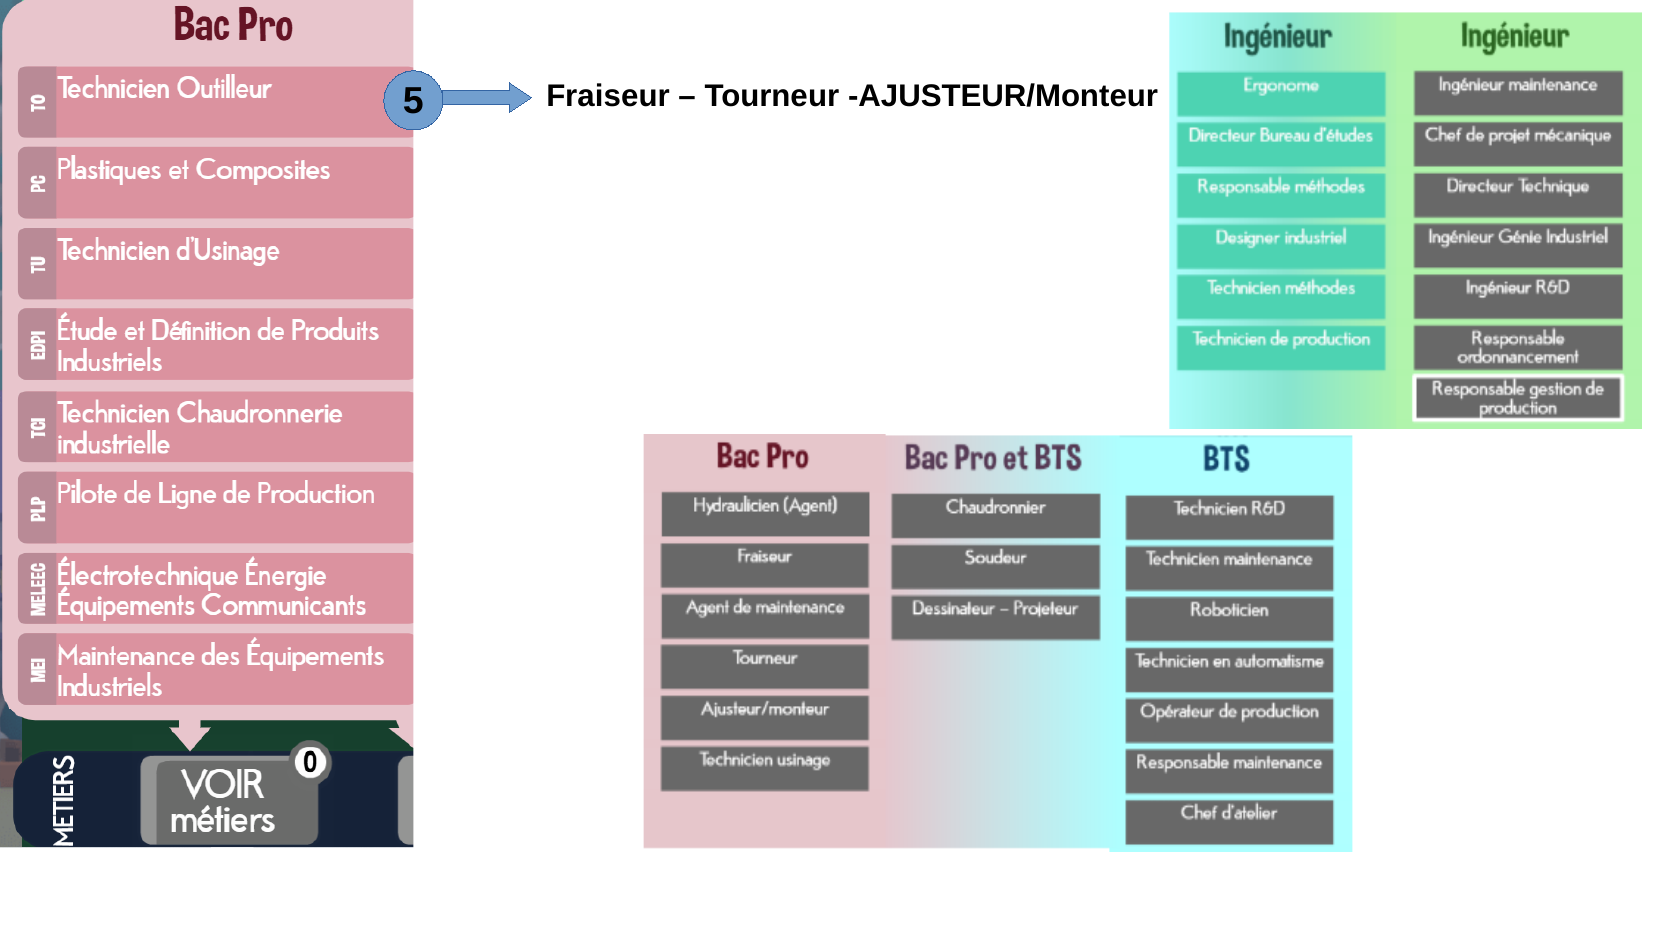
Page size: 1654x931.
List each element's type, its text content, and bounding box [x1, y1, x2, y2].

text_box 5 [383, 70, 443, 130]
picture [643, 434, 1353, 852]
text_box [442, 82, 532, 113]
picture [0, 0, 414, 857]
picture [1169, 11, 1642, 429]
text_box Fraiseur – Tourneur -AJUSTEUR/Monteur [531, 70, 1182, 130]
